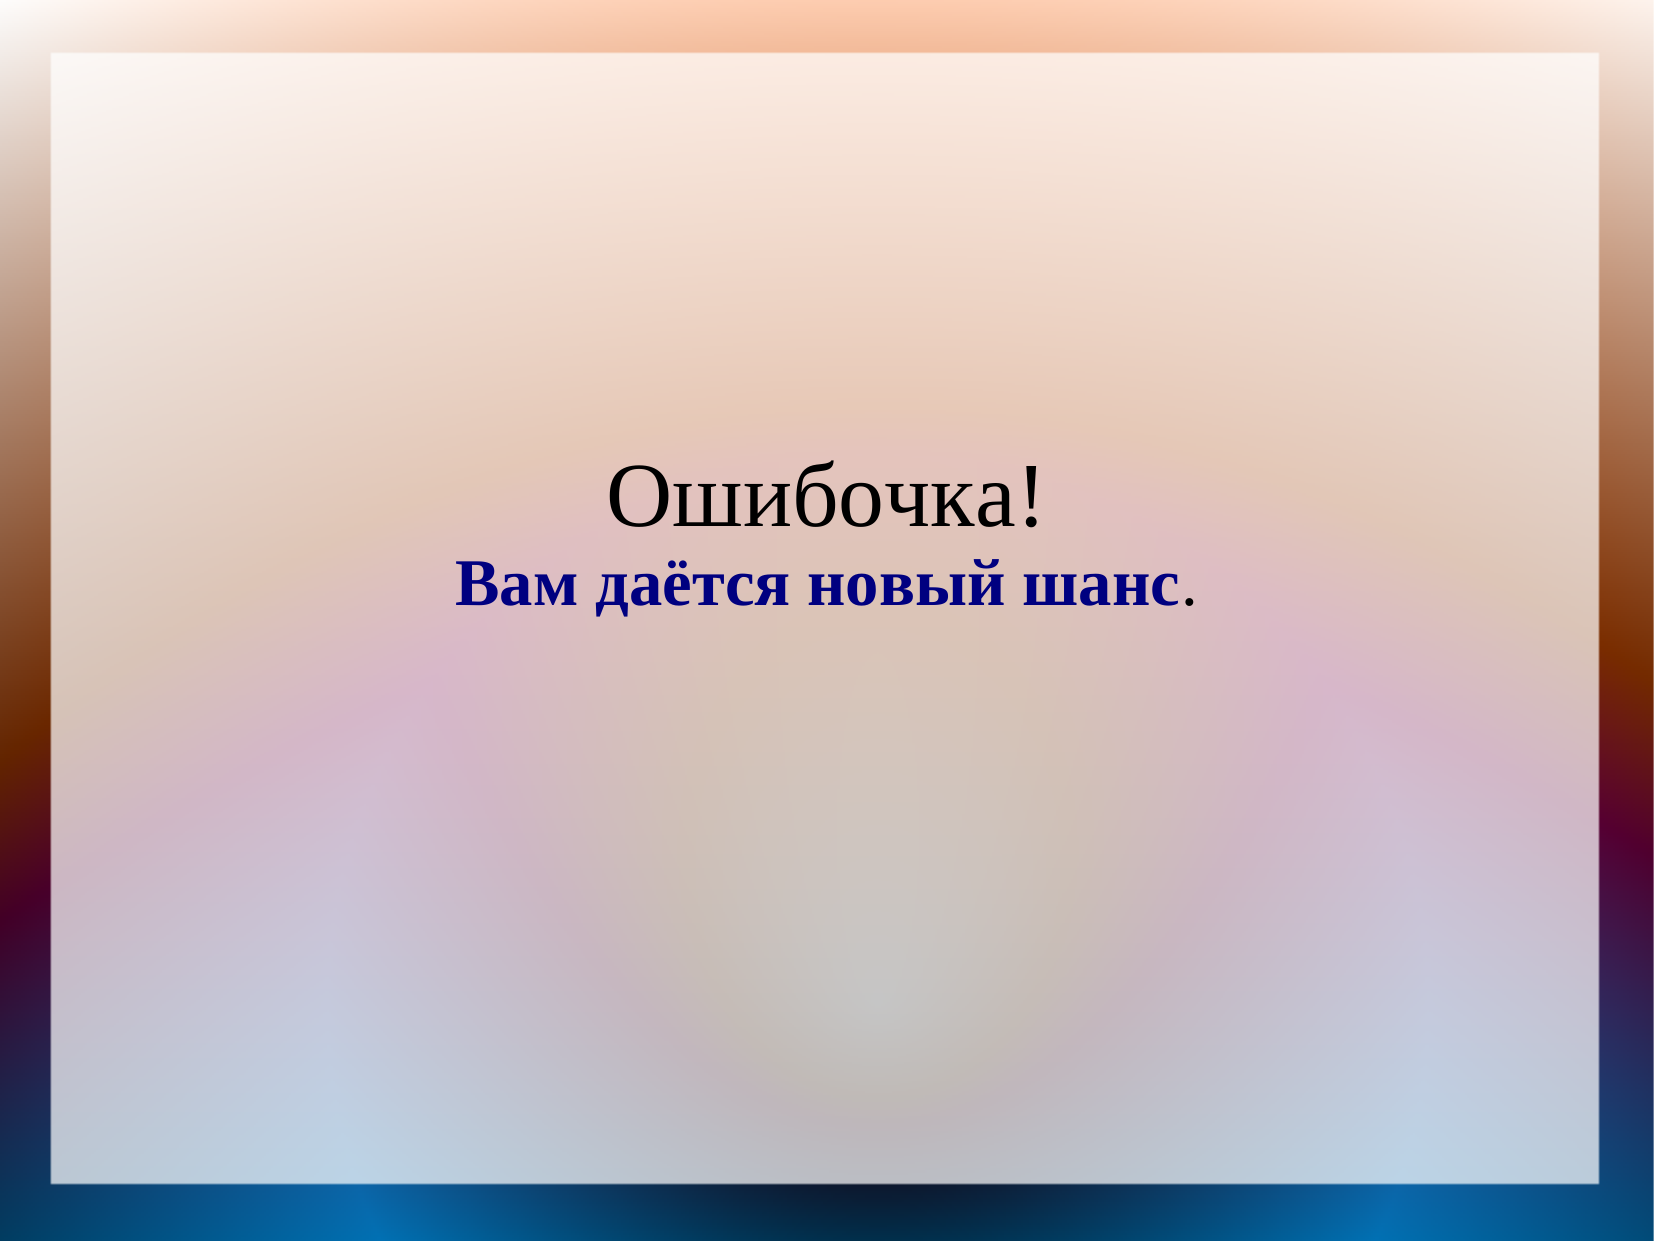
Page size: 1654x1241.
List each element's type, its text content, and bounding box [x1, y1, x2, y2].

subtitle Ошибочка! Вам даётся новый шанс. [82, 55, 1571, 1010]
picture [0, 0, 1654, 1241]
